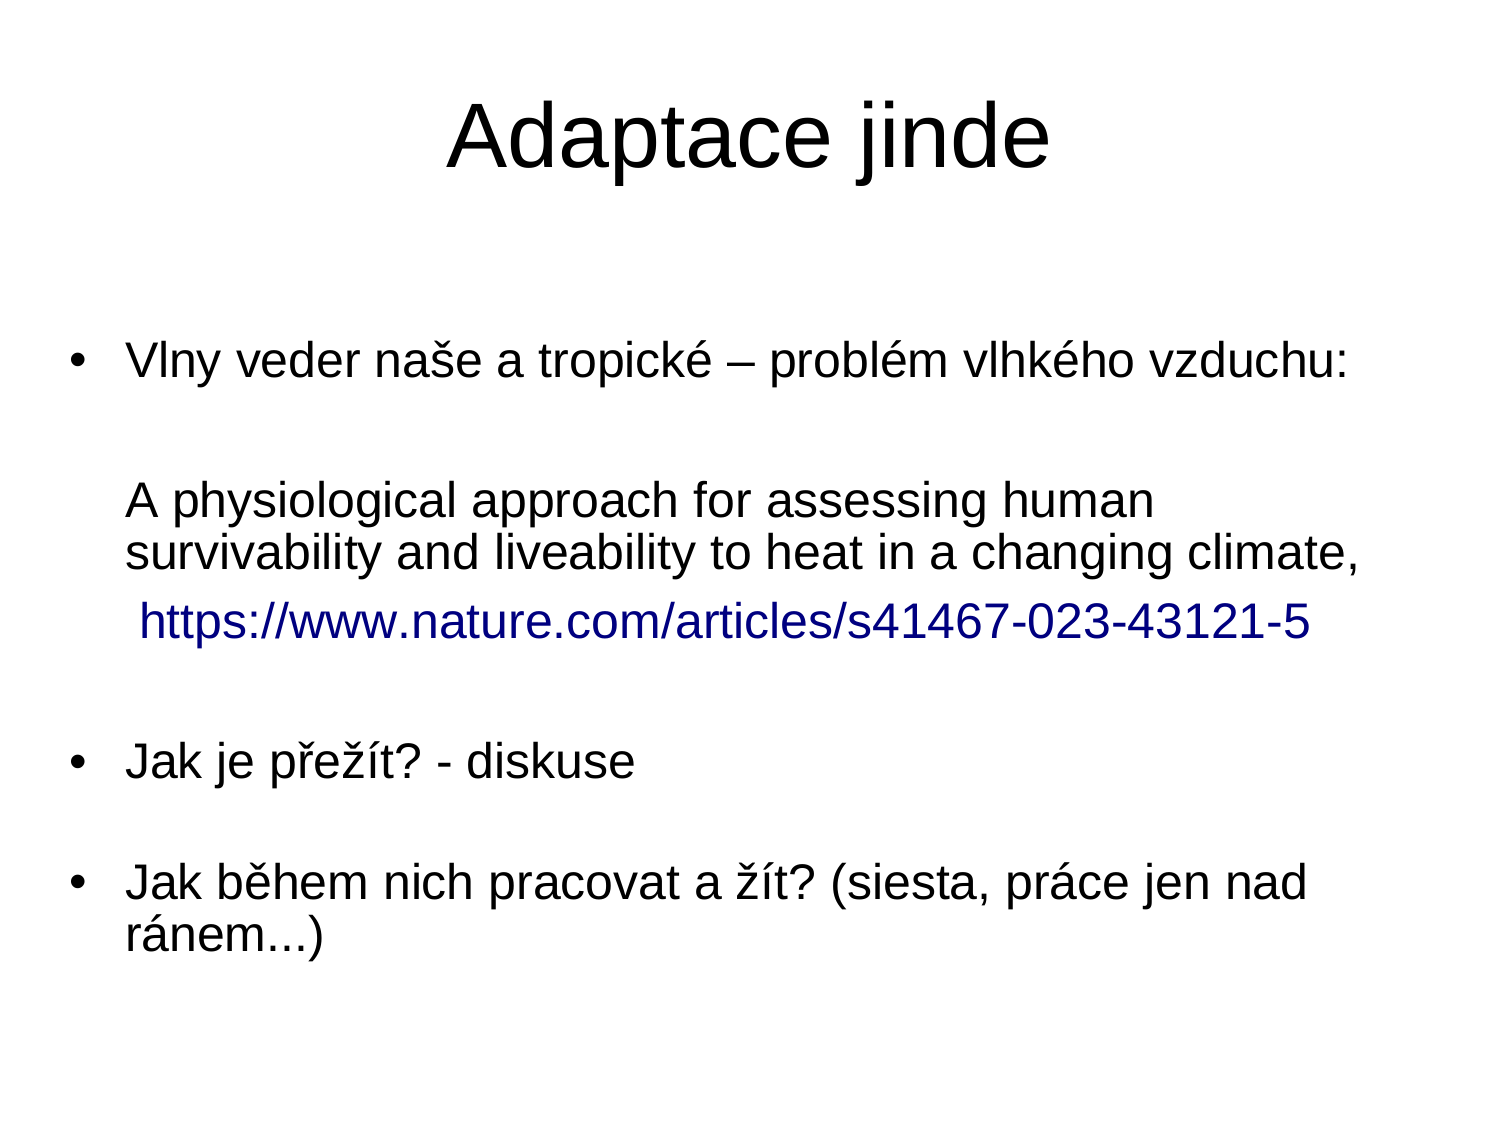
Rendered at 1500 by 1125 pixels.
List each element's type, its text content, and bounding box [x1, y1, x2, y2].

list Vlny veder naše a tropické – problém vlhkého vzduchu: A physiological approach for assessing human survivability and liveability to heat in a changing climate, https://www.nature.com/articles/s41467-023-43121-5 Jak je přežít? - diskuse Jak během nich pracovat a žít? (siesta, práce jen nad ránem...) [69, 263, 1420, 1054]
title Adaptace jinde [75, 44, 1425, 233]
